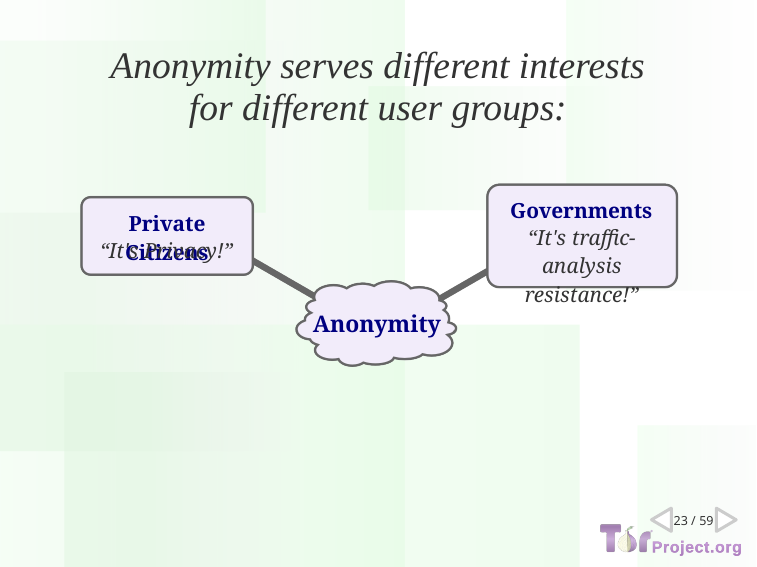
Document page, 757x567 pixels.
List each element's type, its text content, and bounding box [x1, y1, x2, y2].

text_box Governments [487, 189, 676, 215]
text_box “It's Privacy!” [83, 228, 250, 269]
picture [0, 0, 757, 567]
text_box “It's traffic-analysis resistance!” [483, 215, 680, 281]
text_box Private Citizens [81, 201, 253, 242]
text_box Anonymity serves different interests for different user groups: [69, 37, 687, 136]
text_box Anonymity [297, 300, 457, 343]
